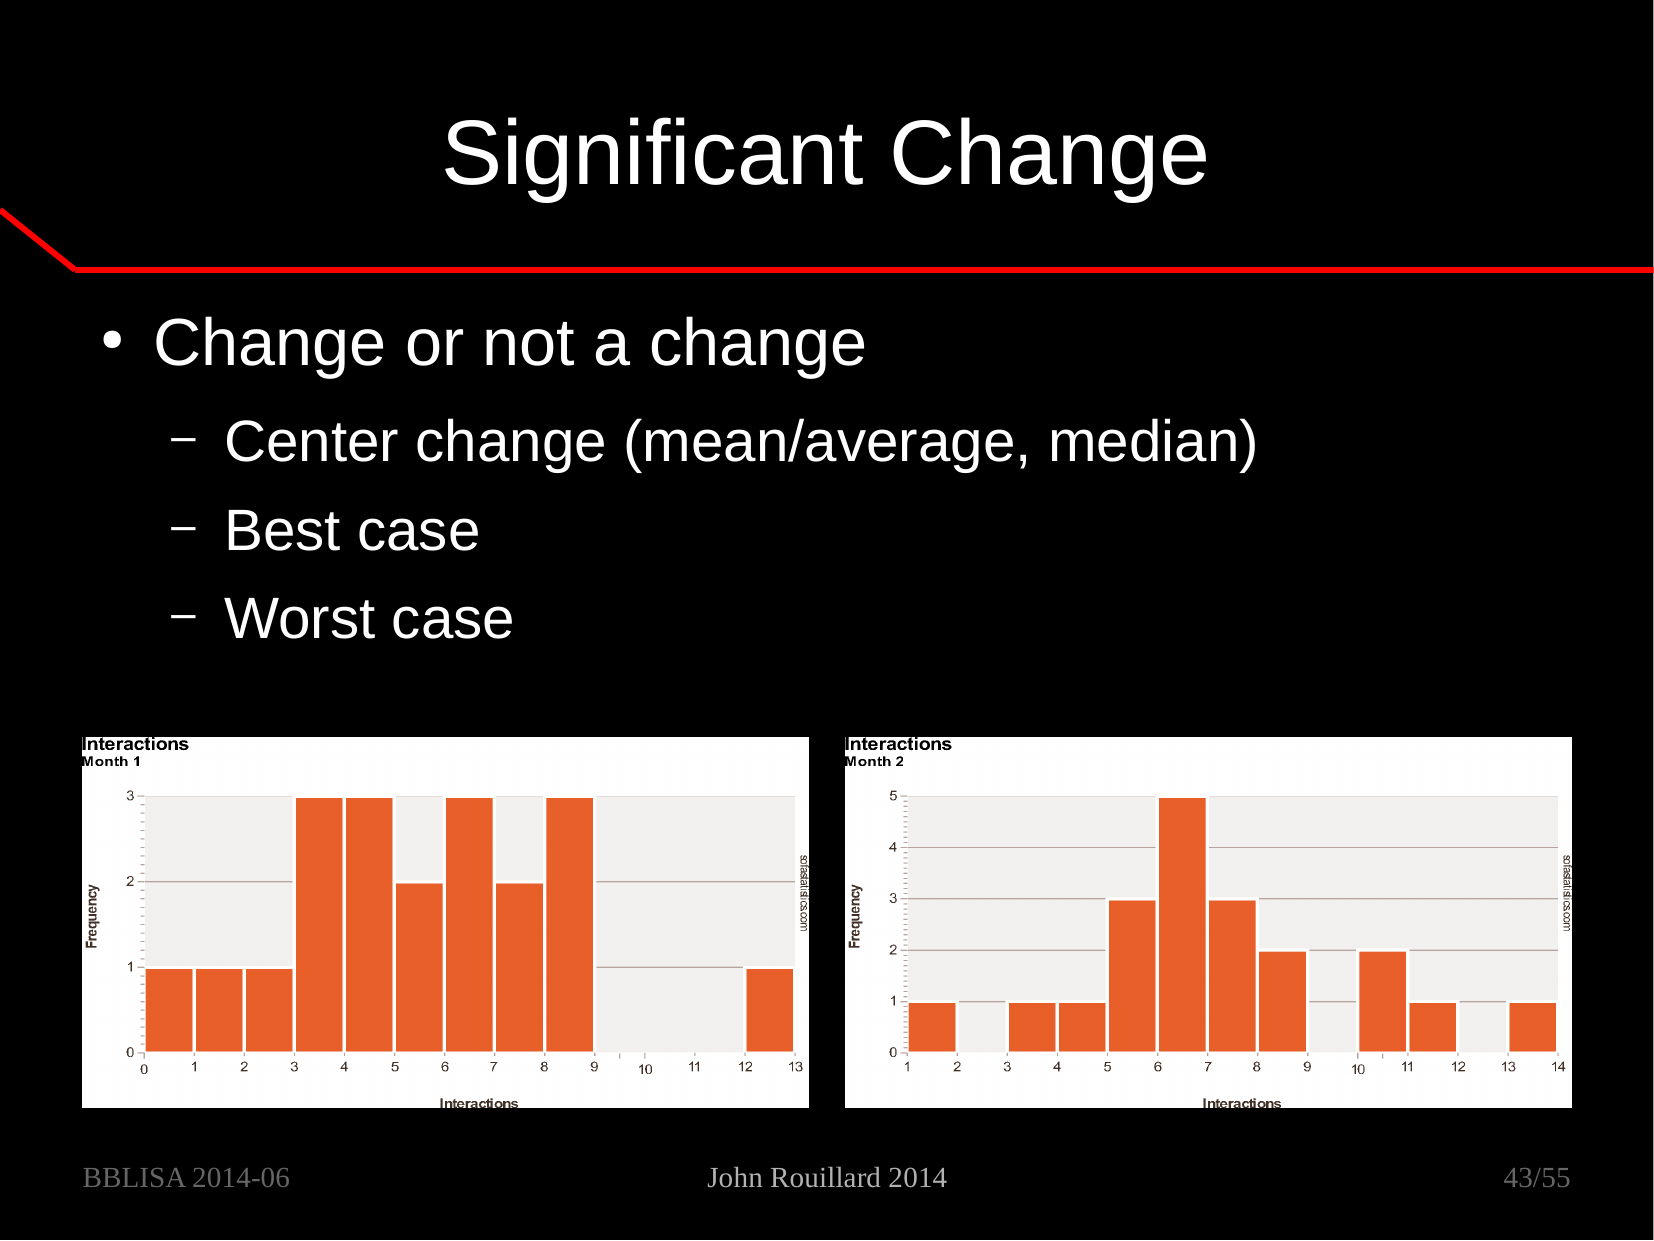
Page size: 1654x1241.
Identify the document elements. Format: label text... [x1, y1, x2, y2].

list Change or not a change Center change (mean/average, median) Best case Worst case [82, 304, 1571, 696]
picture [845, 737, 1572, 1108]
picture [82, 737, 809, 1108]
title Significant Change [82, 49, 1571, 257]
